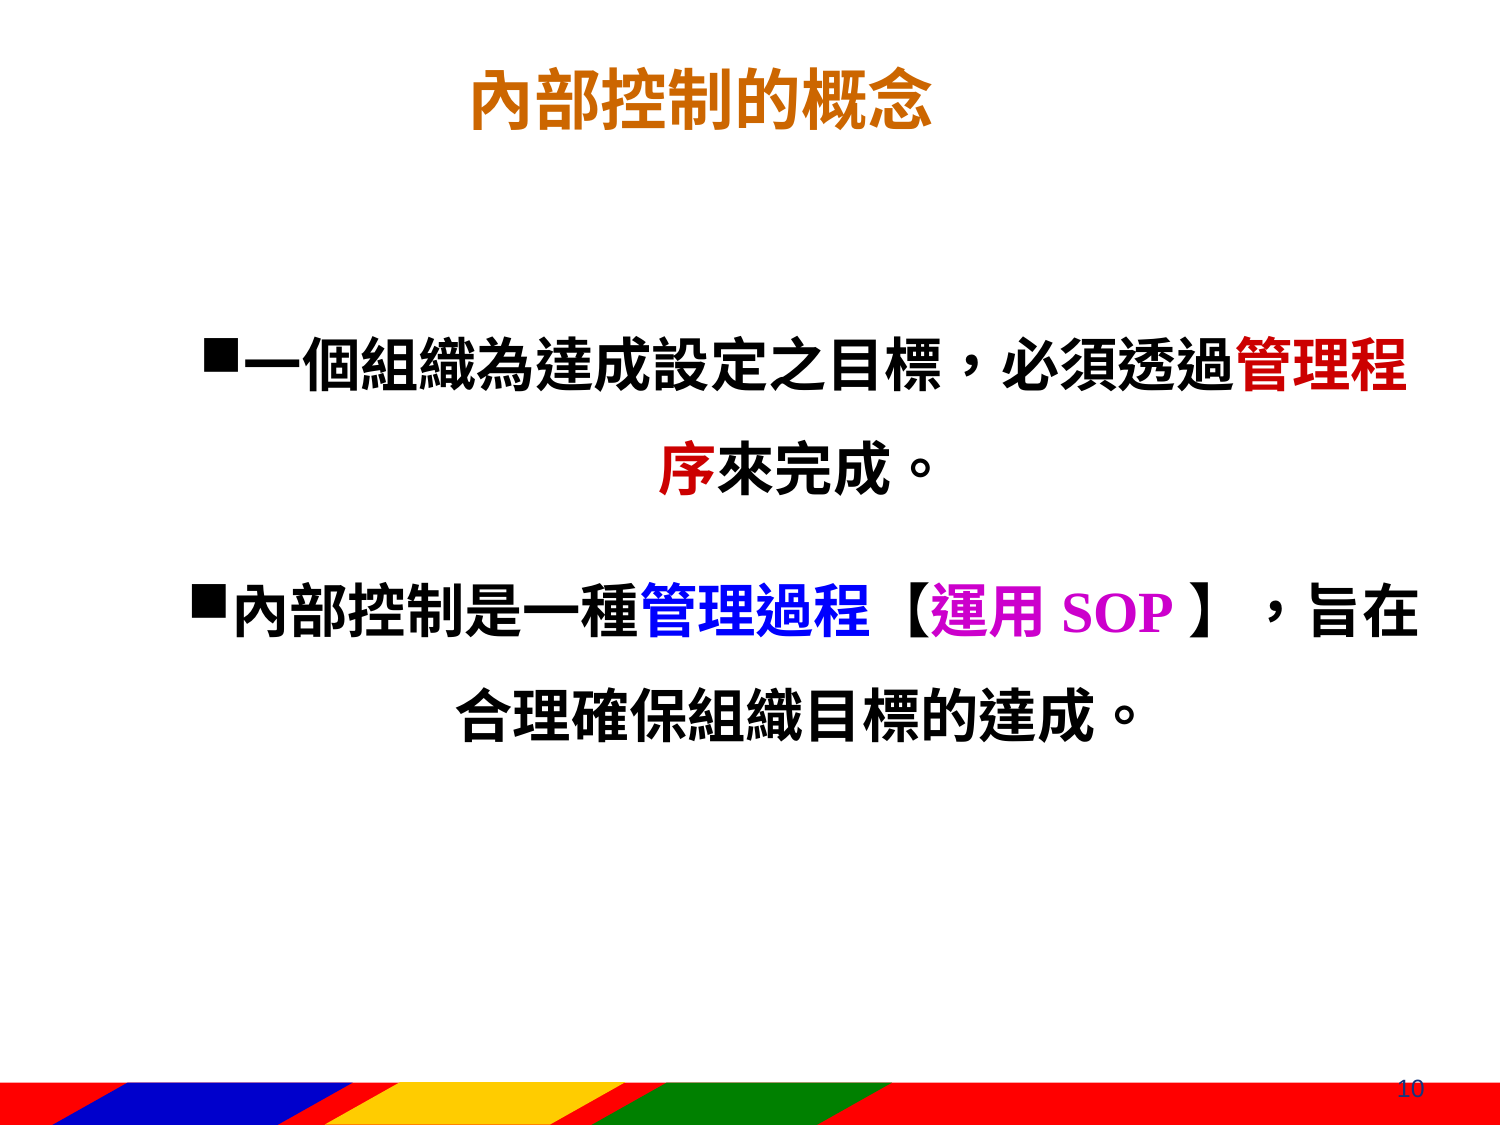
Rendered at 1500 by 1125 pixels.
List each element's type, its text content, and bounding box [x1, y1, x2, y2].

text_box <編號> [1299, 1042, 1426, 1103]
title 內部控制的概念 [306, 39, 1096, 138]
subtitle 一個組織為達成設定之目標，必須透過管理程序來完成。 內部控制是一種管理過程【運用SOP】，旨在合理確保組織目標的達成。 [160, 285, 1448, 888]
